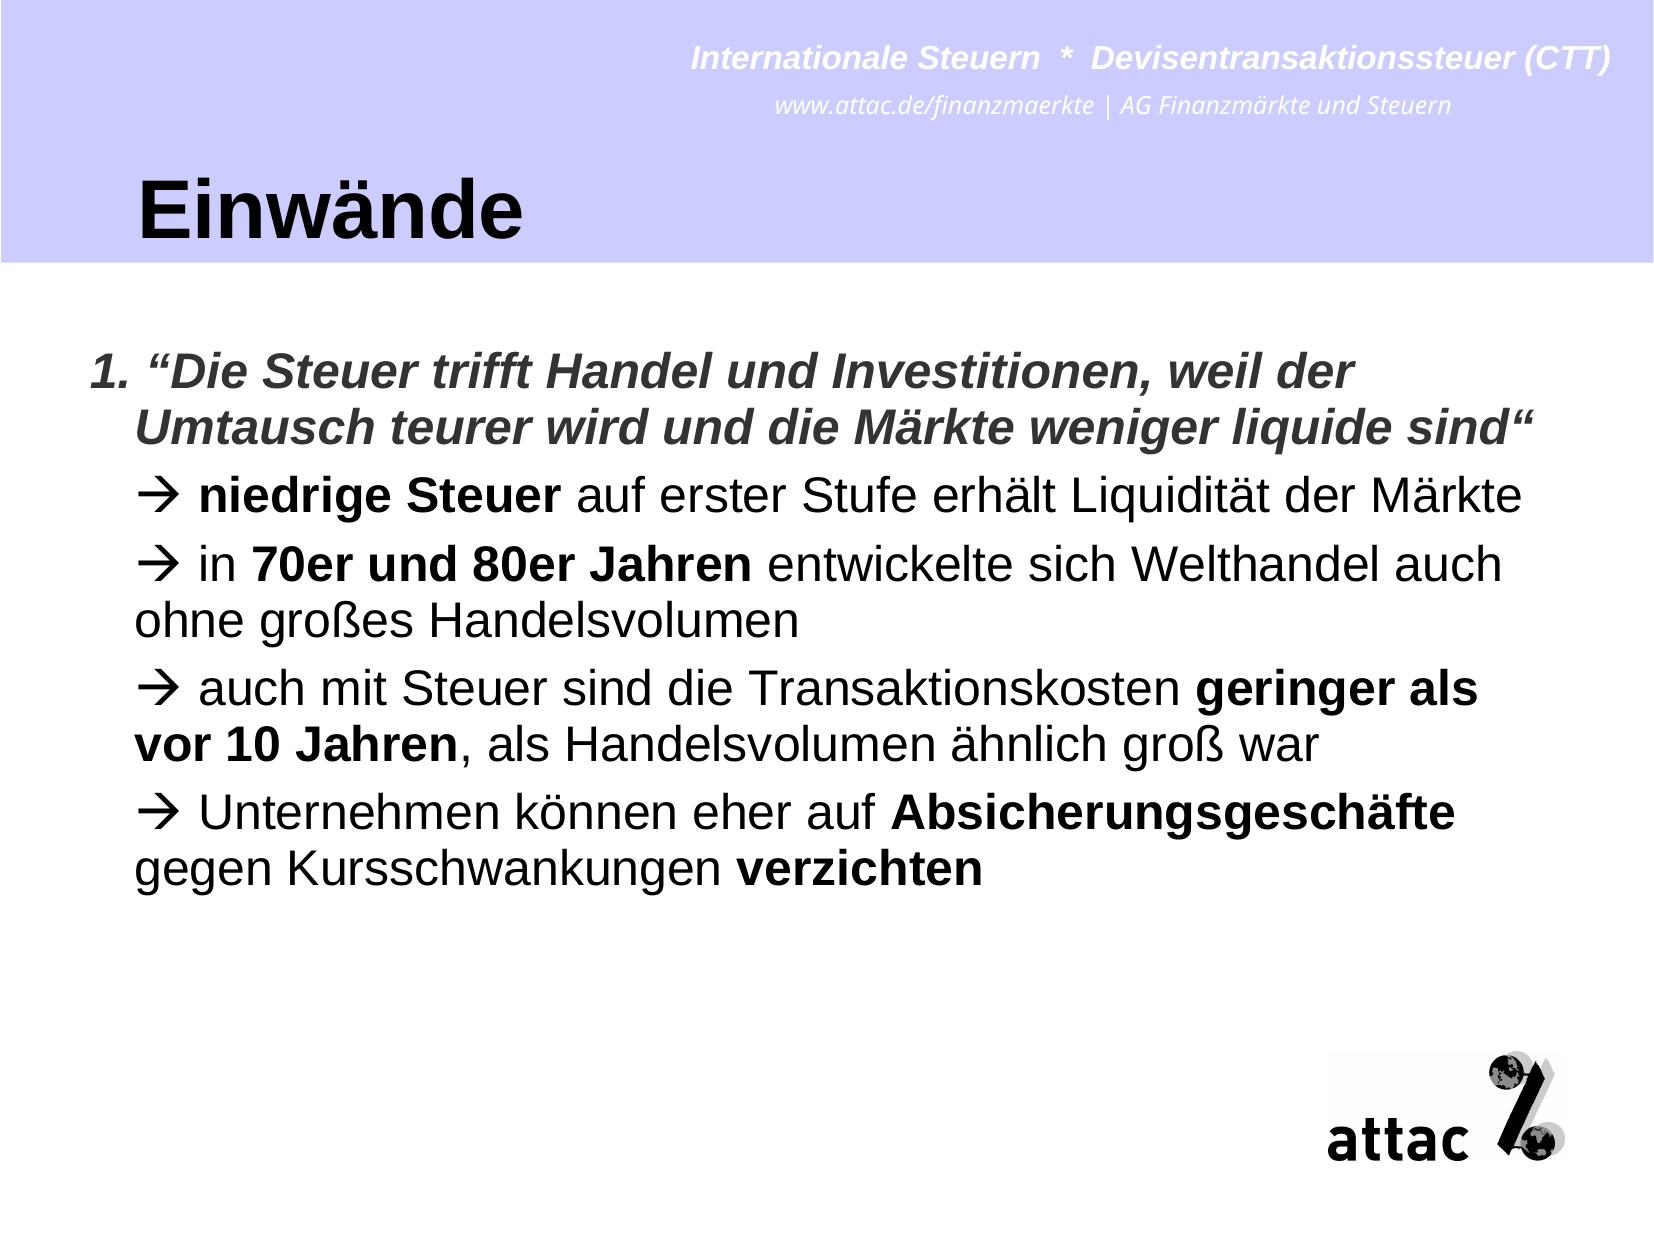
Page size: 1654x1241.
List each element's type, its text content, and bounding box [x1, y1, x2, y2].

text_box 1. “Die Steuer trifft Handel und Investitionen, weil der Umtausch teurer wird und die Märkte weniger liquide sind“  niedrige Steuer auf erster Stufe erhält Liquidität der Märkte  in 70er und 80er Jahren entwickelte sich Welthandel auch ohne großes Handelsvolumen  auch mit Steuer sind die Transaktionskosten geringer als vor 10 Jahren, als Handelsvolumen ähnlich groß war  Unternehmen können eher auf Absicherungsgeschäfte gegen Kursschwankungen verzichten [0, 336, 1583, 904]
picture [1328, 1051, 1565, 1161]
text_box Internationale Steuern * Devisentransaktionssteuer (CTT) [407, 41, 1654, 77]
text_box [1, 0, 1654, 263]
text_box Einwände [94, 171, 569, 262]
text_box www.attac.de/finanzmaerkte | AG Finanzmärkte und Steuern [759, 76, 1534, 131]
